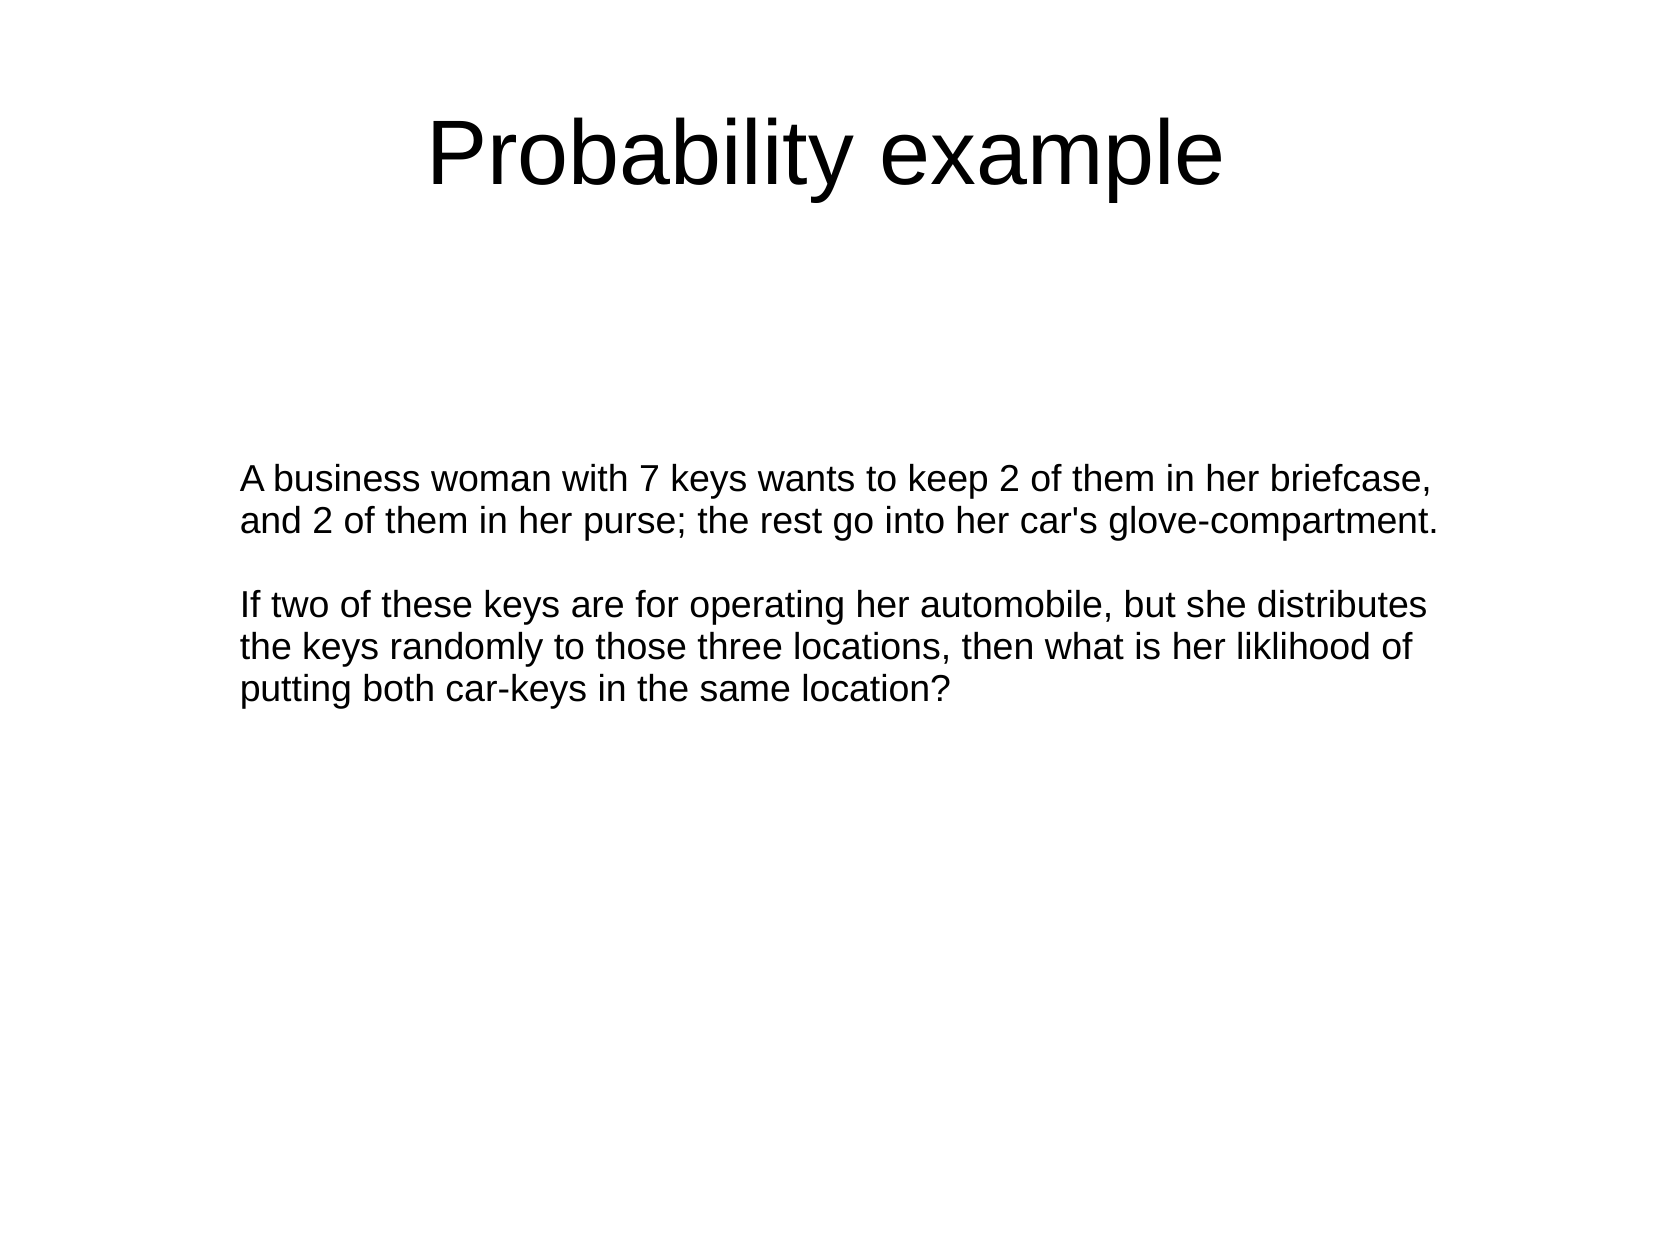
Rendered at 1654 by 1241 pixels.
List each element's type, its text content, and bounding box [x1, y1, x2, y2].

title Probability example [82, 56, 1571, 250]
text_box A business woman with 7 keys wants to keep 2 of them in her briefcase, and 2 of them in her purse; the rest go into her car's glove-compartment. If two of these keys are for operating her automobile, but she distributes the keys randomly to those three locations, then what is her liklihood of putting both car-keys in the same location? [225, 450, 1458, 717]
